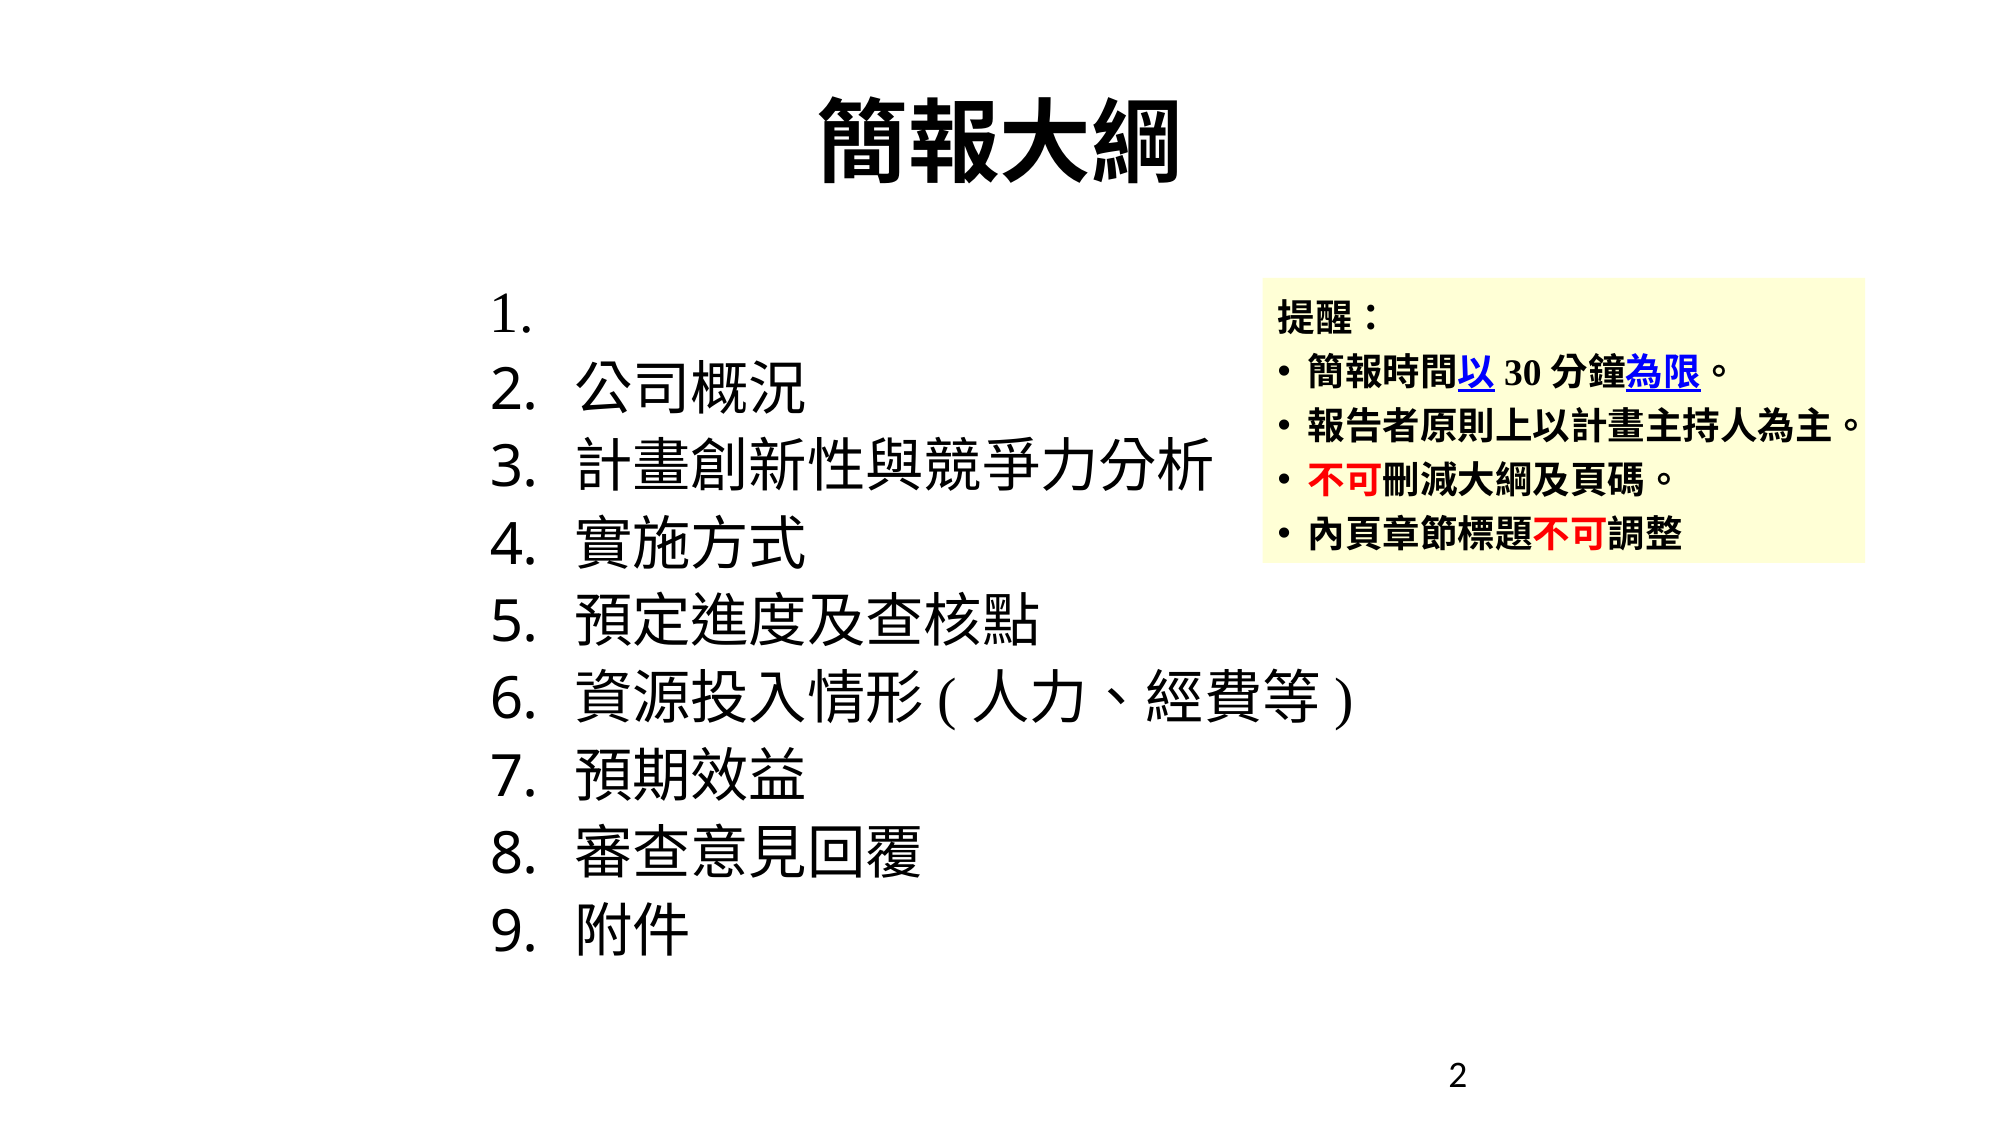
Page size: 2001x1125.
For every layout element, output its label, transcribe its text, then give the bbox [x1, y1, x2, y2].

text_box 提醒： 簡報時間以30分鐘為限。 報告者原則上以計畫主持人為主。 不可刪減大綱及頁碼。 內頁章節標題不可調整 [1263, 278, 1865, 563]
text_box 2 [1433, 1042, 1900, 1103]
title 簡報大綱 [99, 45, 1900, 233]
text_box 公司概況 計畫創新性與競爭力分析 實施方式 預定進度及查核點 資源投入情形(人力、經費等) 預期效益 審查意見回覆 附件 [324, 267, 1675, 1043]
